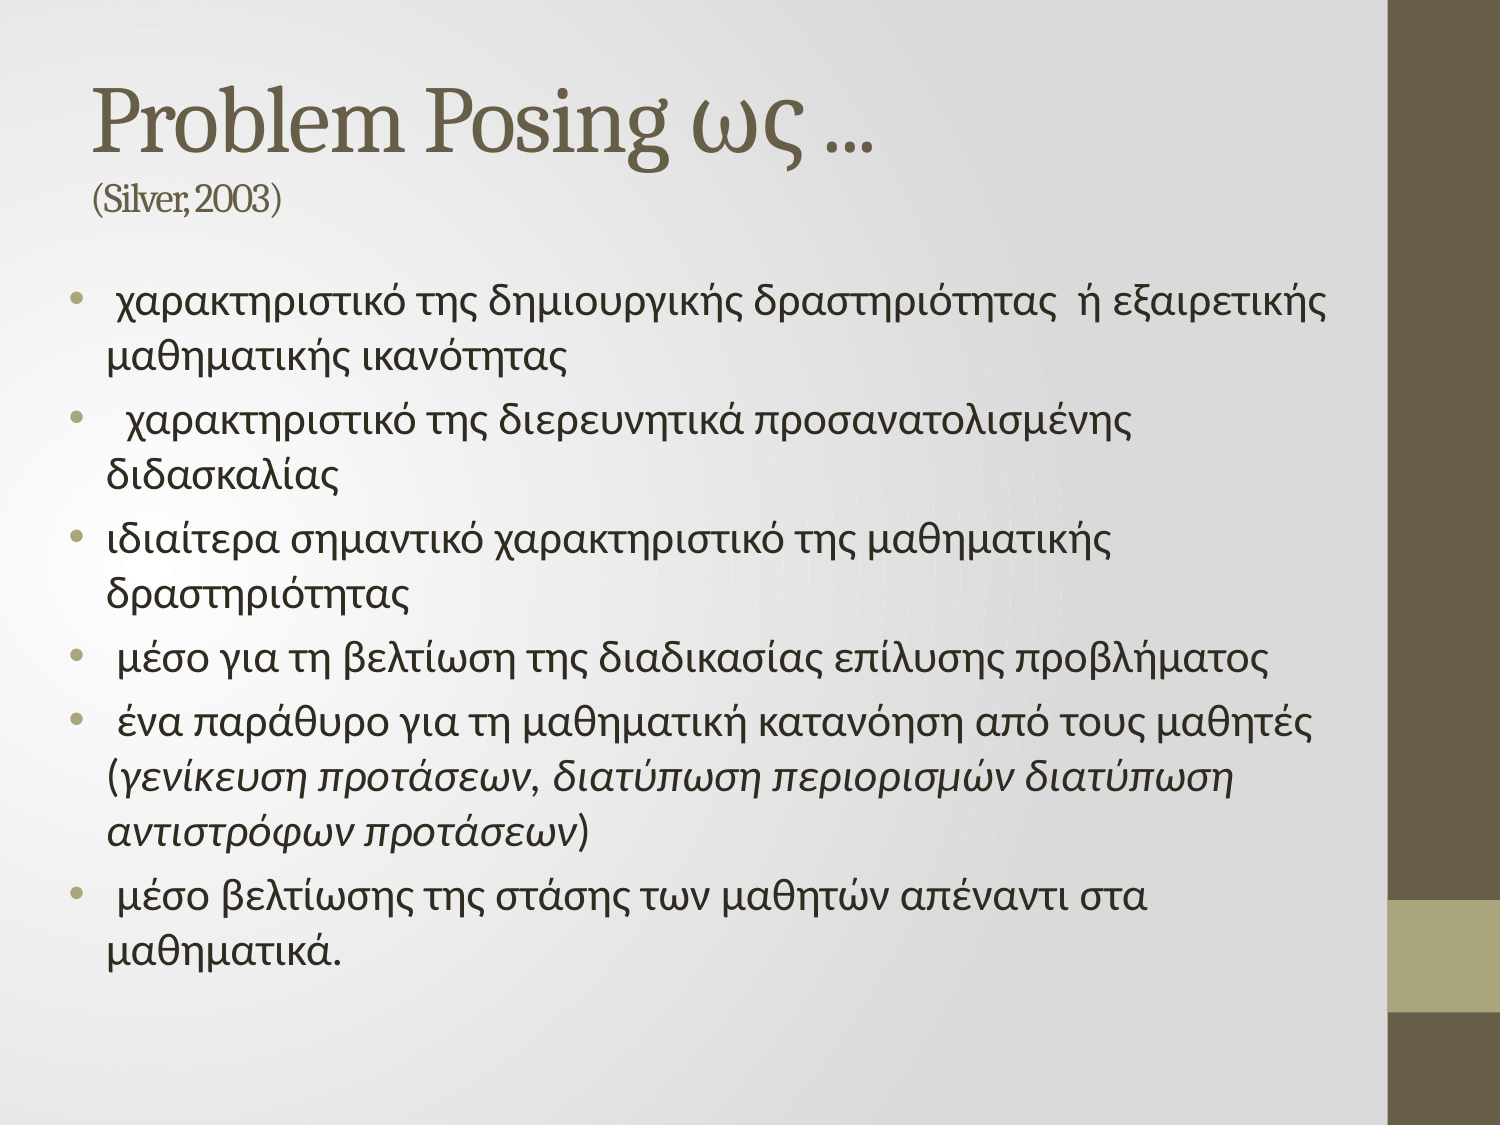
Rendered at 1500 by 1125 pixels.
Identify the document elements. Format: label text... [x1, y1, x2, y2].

list χαρακτηριστικό της δημιουργικής δραστηριότητας ή εξαιρετικής μαθηματικής ικανότητας χαρακτηριστικό της διερευνητικά προσανατολισμένης διδασκαλίας ιδιαίτερα σημαντικό χαρακτηριστικό της μαθηματικής δραστηριότητας μέσο για τη βελτίωση της διαδικασίας επίλυσης προβλήματος ένα παράθυρο για τη μαθηματική κατανόηση από τους μαθητές (γενίκευση προτάσεων, διατύπωση περιορισμών διατύπωση αντιστρόφων προτάσεων) μέσο βελτίωσης της στάσης των μαθητών απέναντι στα μαθηματικά. [34, 262, 1345, 1050]
title Problem Posing ως ... (Silver, 2003) [75, 45, 1325, 233]
